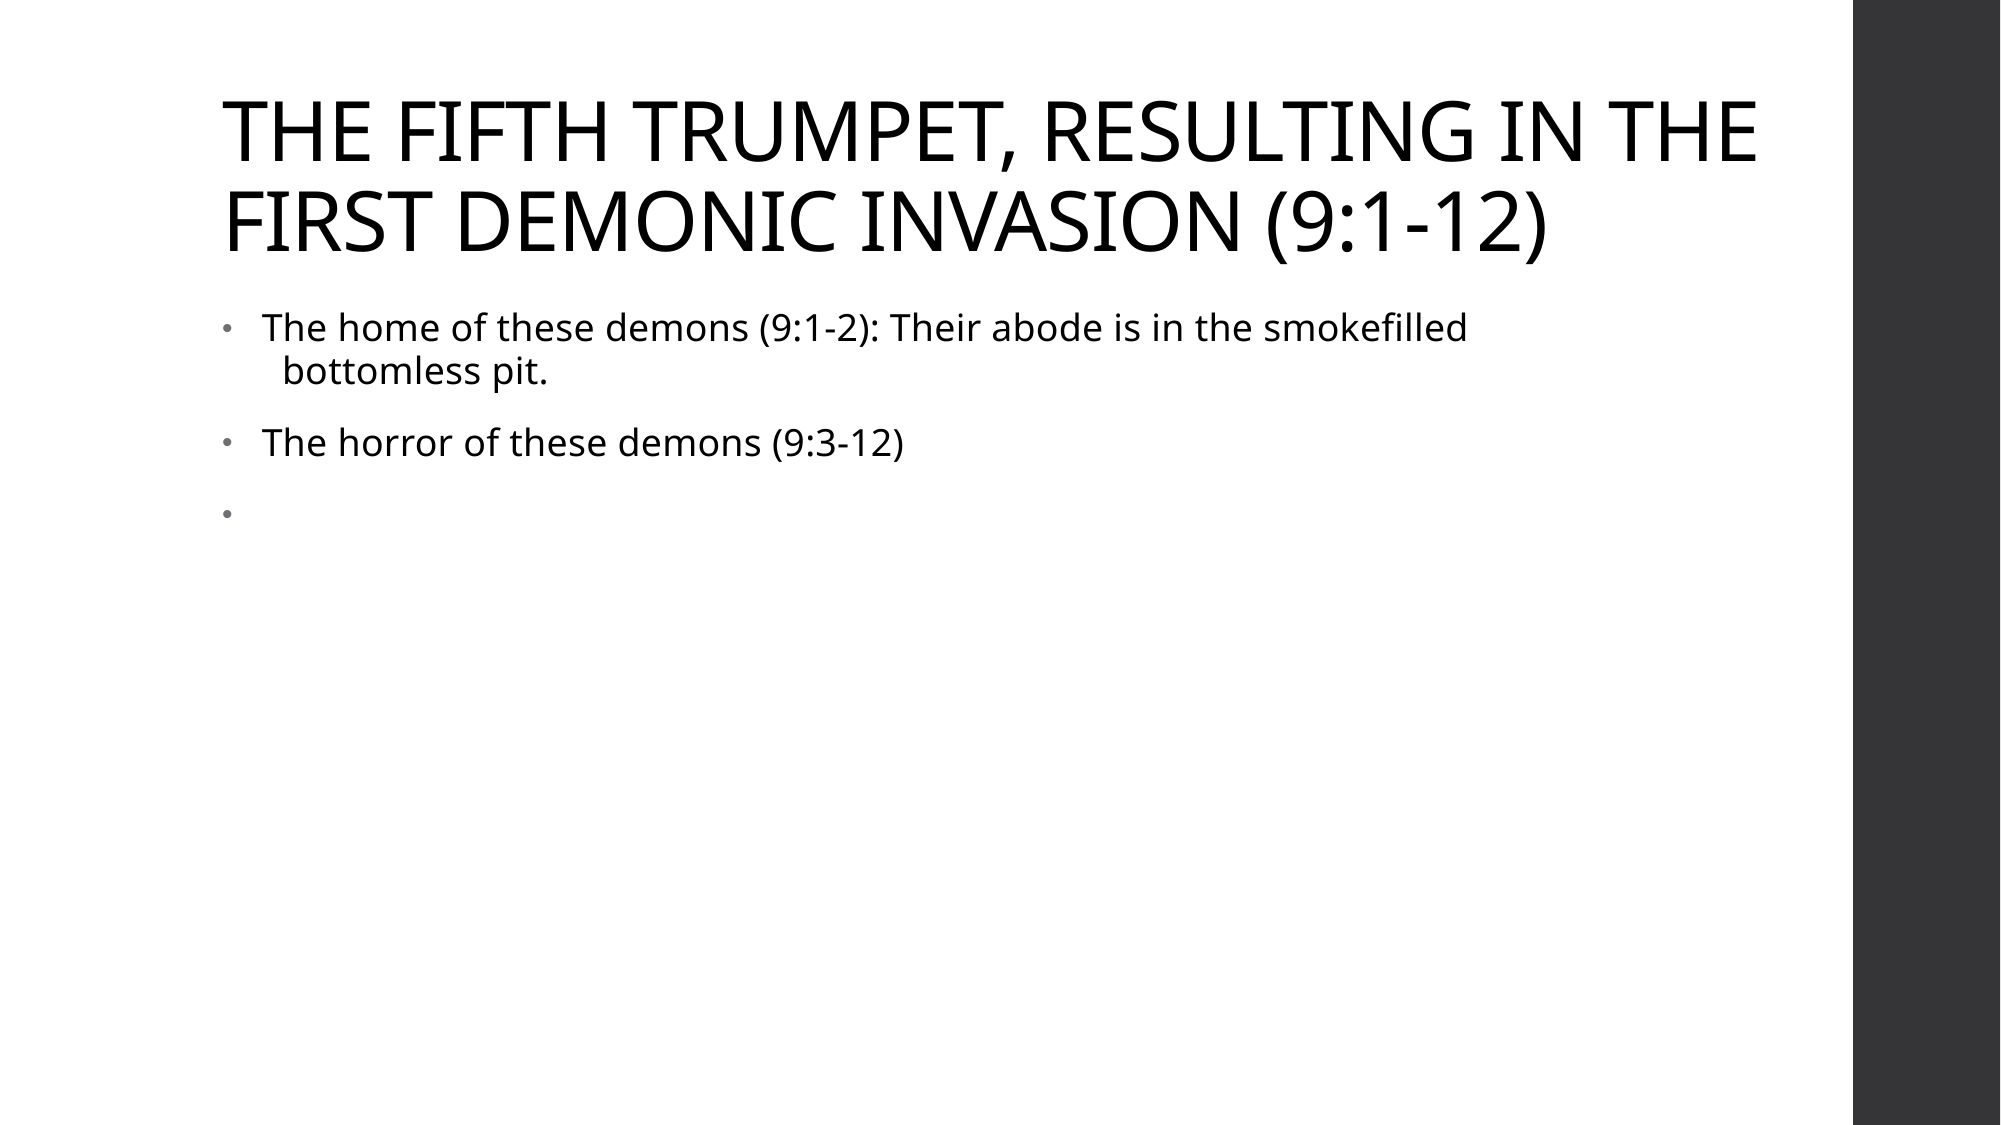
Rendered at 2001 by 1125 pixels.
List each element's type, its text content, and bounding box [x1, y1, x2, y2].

title THE FIFTH TRUMPET, RESULTING IN THE FIRST DEMONIC INVASION (9:1-12) [206, 60, 1797, 278]
list The home of these demons (9:1-2): Their abode is in the smokefilled bottomless pit. The horror of these demons (9:3-12) [206, 299, 1617, 1014]
